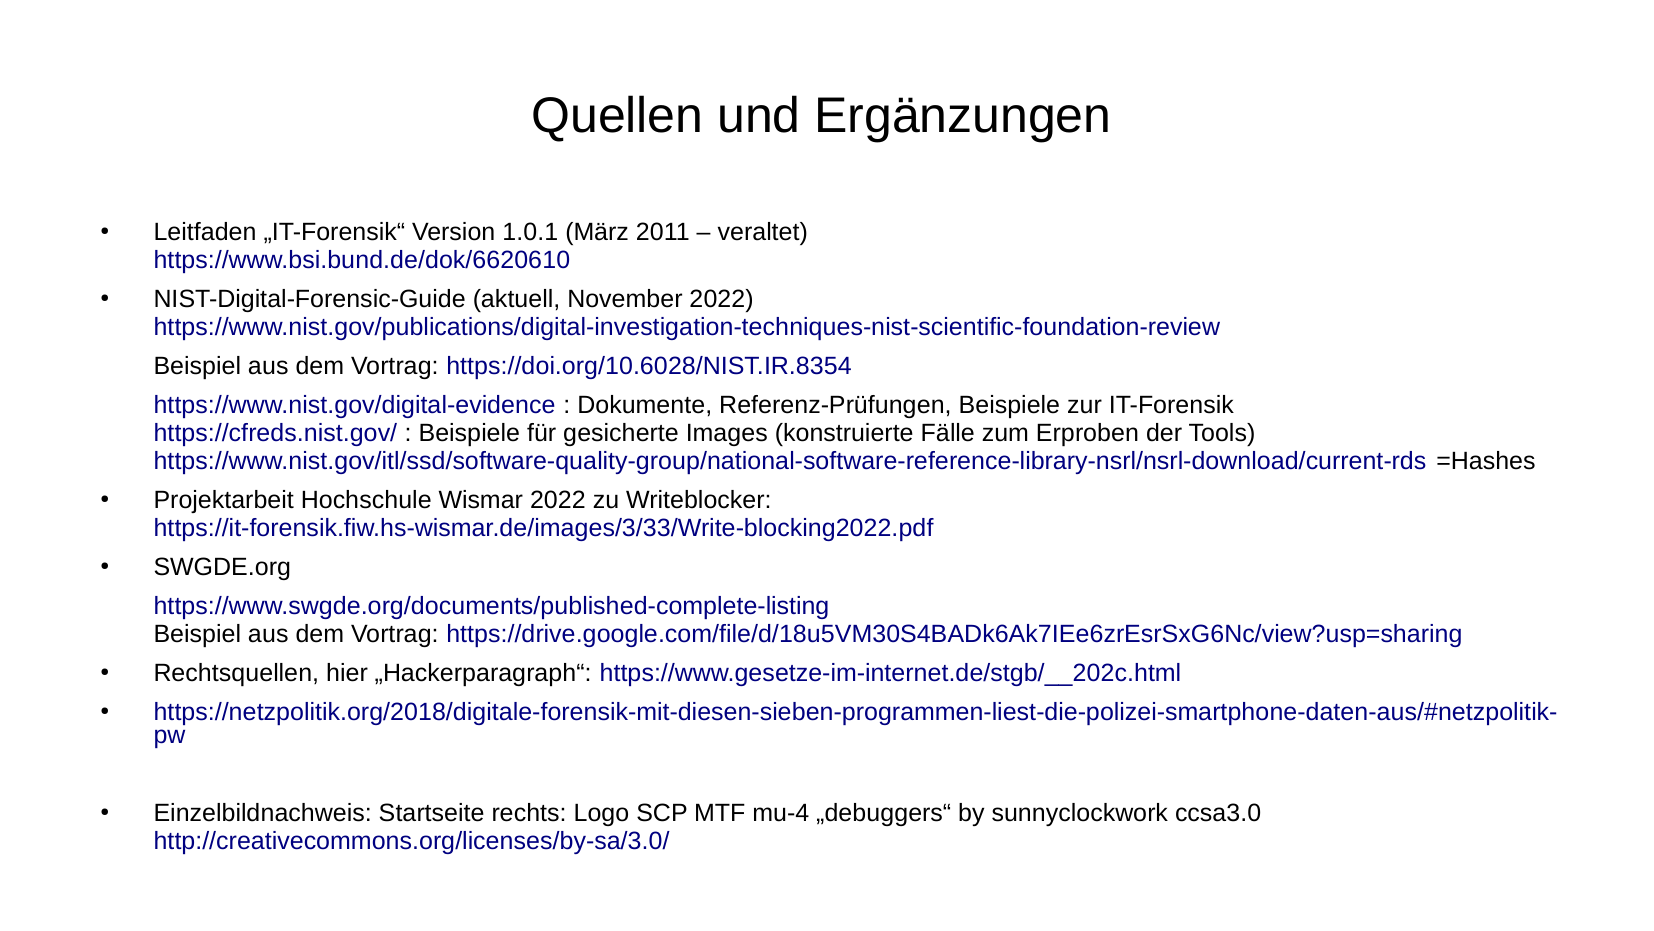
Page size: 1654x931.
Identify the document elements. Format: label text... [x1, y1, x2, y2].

list Leitfaden „IT-Forensik“ Version 1.0.1 (März 2011 – veraltet) https://www.bsi.bund.de/dok/6620610 NIST-Digital-Forensic-Guide (aktuell, November 2022) https://www.nist.gov/publications/digital-investigation-techniques-nist-scientific-foundation-review Beispiel aus dem Vortrag: https://doi.org/10.6028/NIST.IR.8354 https://www.nist.gov/digital-evidence : Dokumente, Referenz-Prüfungen, Beispiele zur IT-Forensik https://cfreds.nist.gov/ : Beispiele für gesicherte Images (konstruierte Fälle zum Erproben der Tools) https://www.nist.gov/itl/ssd/software-quality-group/national-software-reference-library-nsrl/nsrl-download/current-rds =Hashes Projektarbeit Hochschule Wismar 2022 zu Writeblocker: https://it-forensik.fiw.hs-wismar.de/images/3/33/Write-blocking2022.pdf SWGDE.org https://www.swgde.org/documents/published-complete-listing Beispiel aus dem Vortrag: https://drive.google.com/file/d/18u5VM30S4BADk6Ak7IEe6zrEsrSxG6Nc/view?usp=sharing Rechtsquellen, hier „Hackerparagraph“: https://www.gesetze-im-internet.de/stgb/__202c.html https://netzpolitik.org/2018/digitale-forensik-mit-diesen-sieben-programmen-liest-die-polizei-smartphone-daten-aus/#netzpolitik-pw Einzelbildnachweis: Startseite rechts: Logo SCP MTF mu-4 „debuggers“ by sunnyclockwork ccsa3.0http://creativecommons.org/licenses/by-sa/3.0/ [82, 217, 1571, 883]
title Quellen und Ergänzungen [82, 37, 1571, 193]
